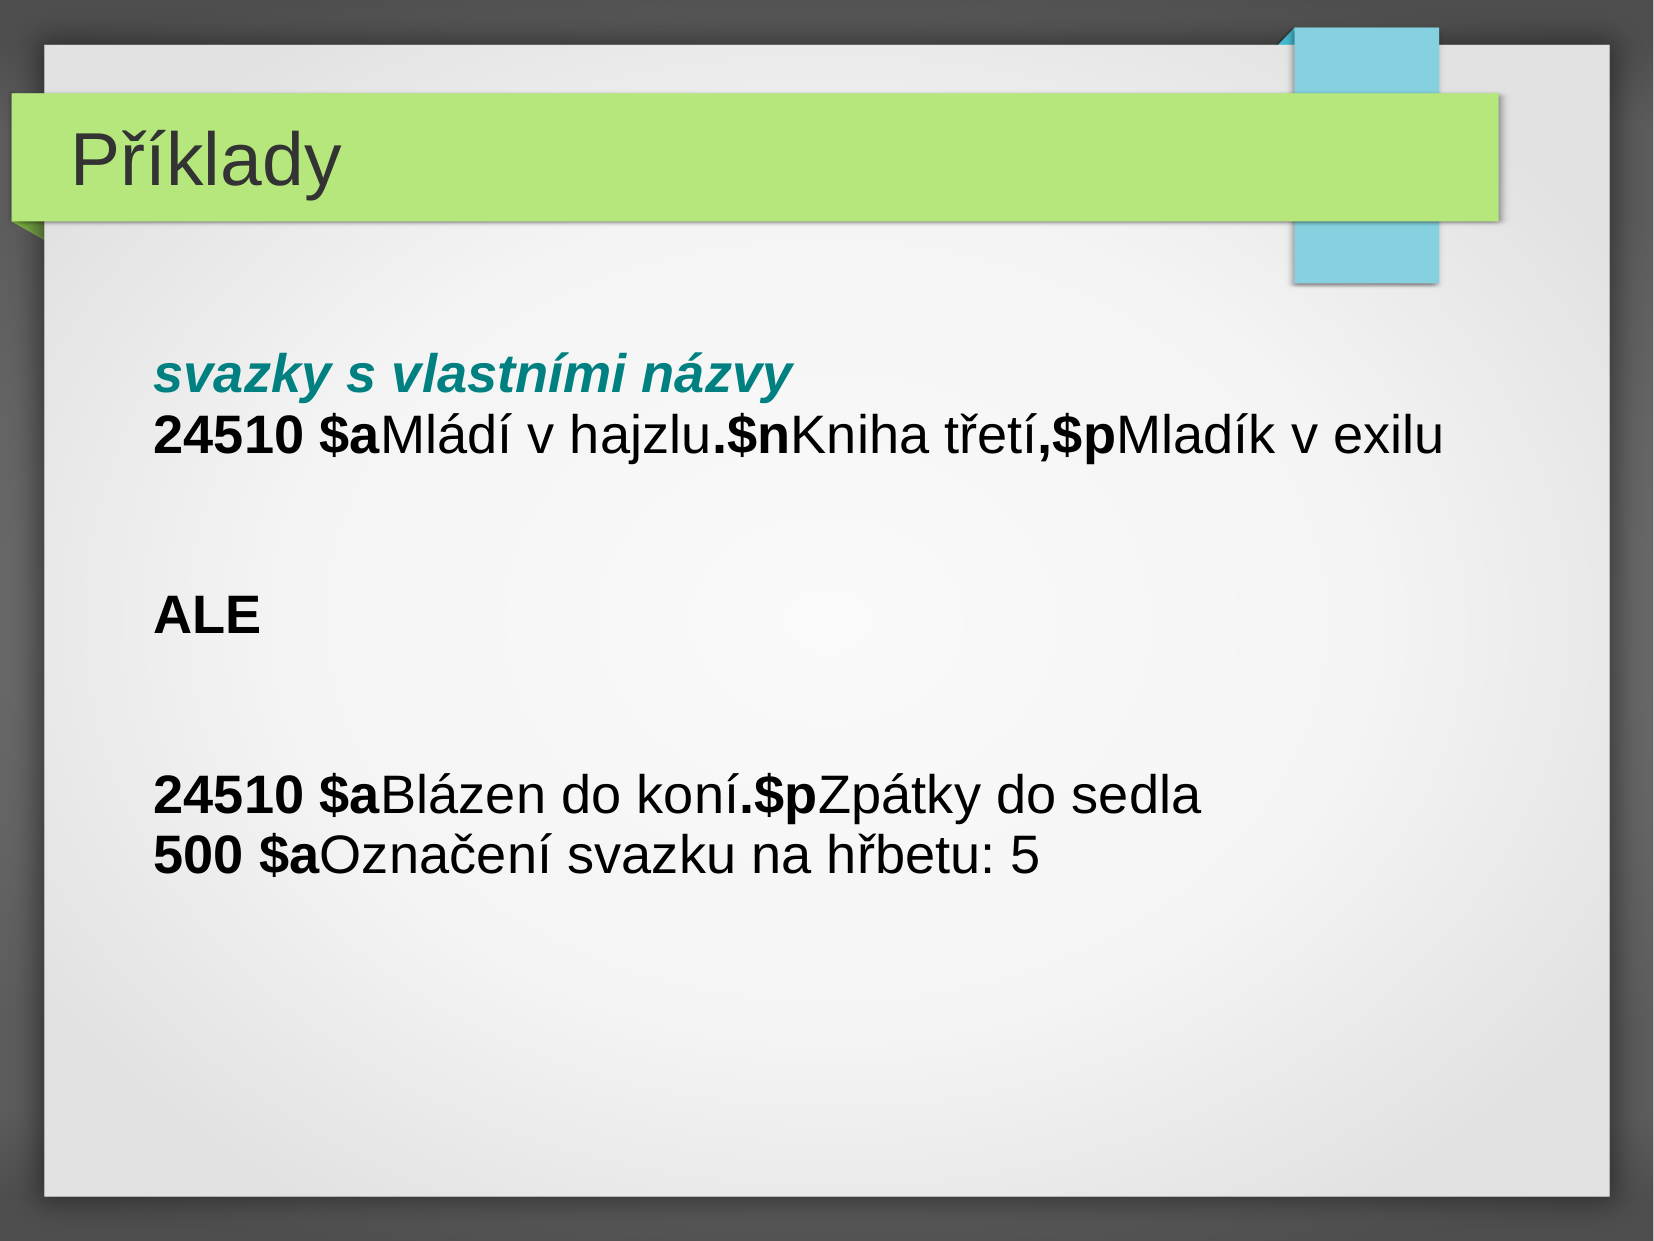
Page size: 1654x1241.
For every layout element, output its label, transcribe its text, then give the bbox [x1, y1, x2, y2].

picture [0, 0, 1654, 1241]
title Příklady [70, 106, 1229, 213]
list svazky s vlastními názvy 24510 $aMládí v hajzlu.$nKniha třetí,$pMladík v exilu ALE 24510 $aBlázen do koní.$pZpátky do sedla 500 $aOznačení svazku na hřbetu: 5 [82, 343, 1538, 1063]
